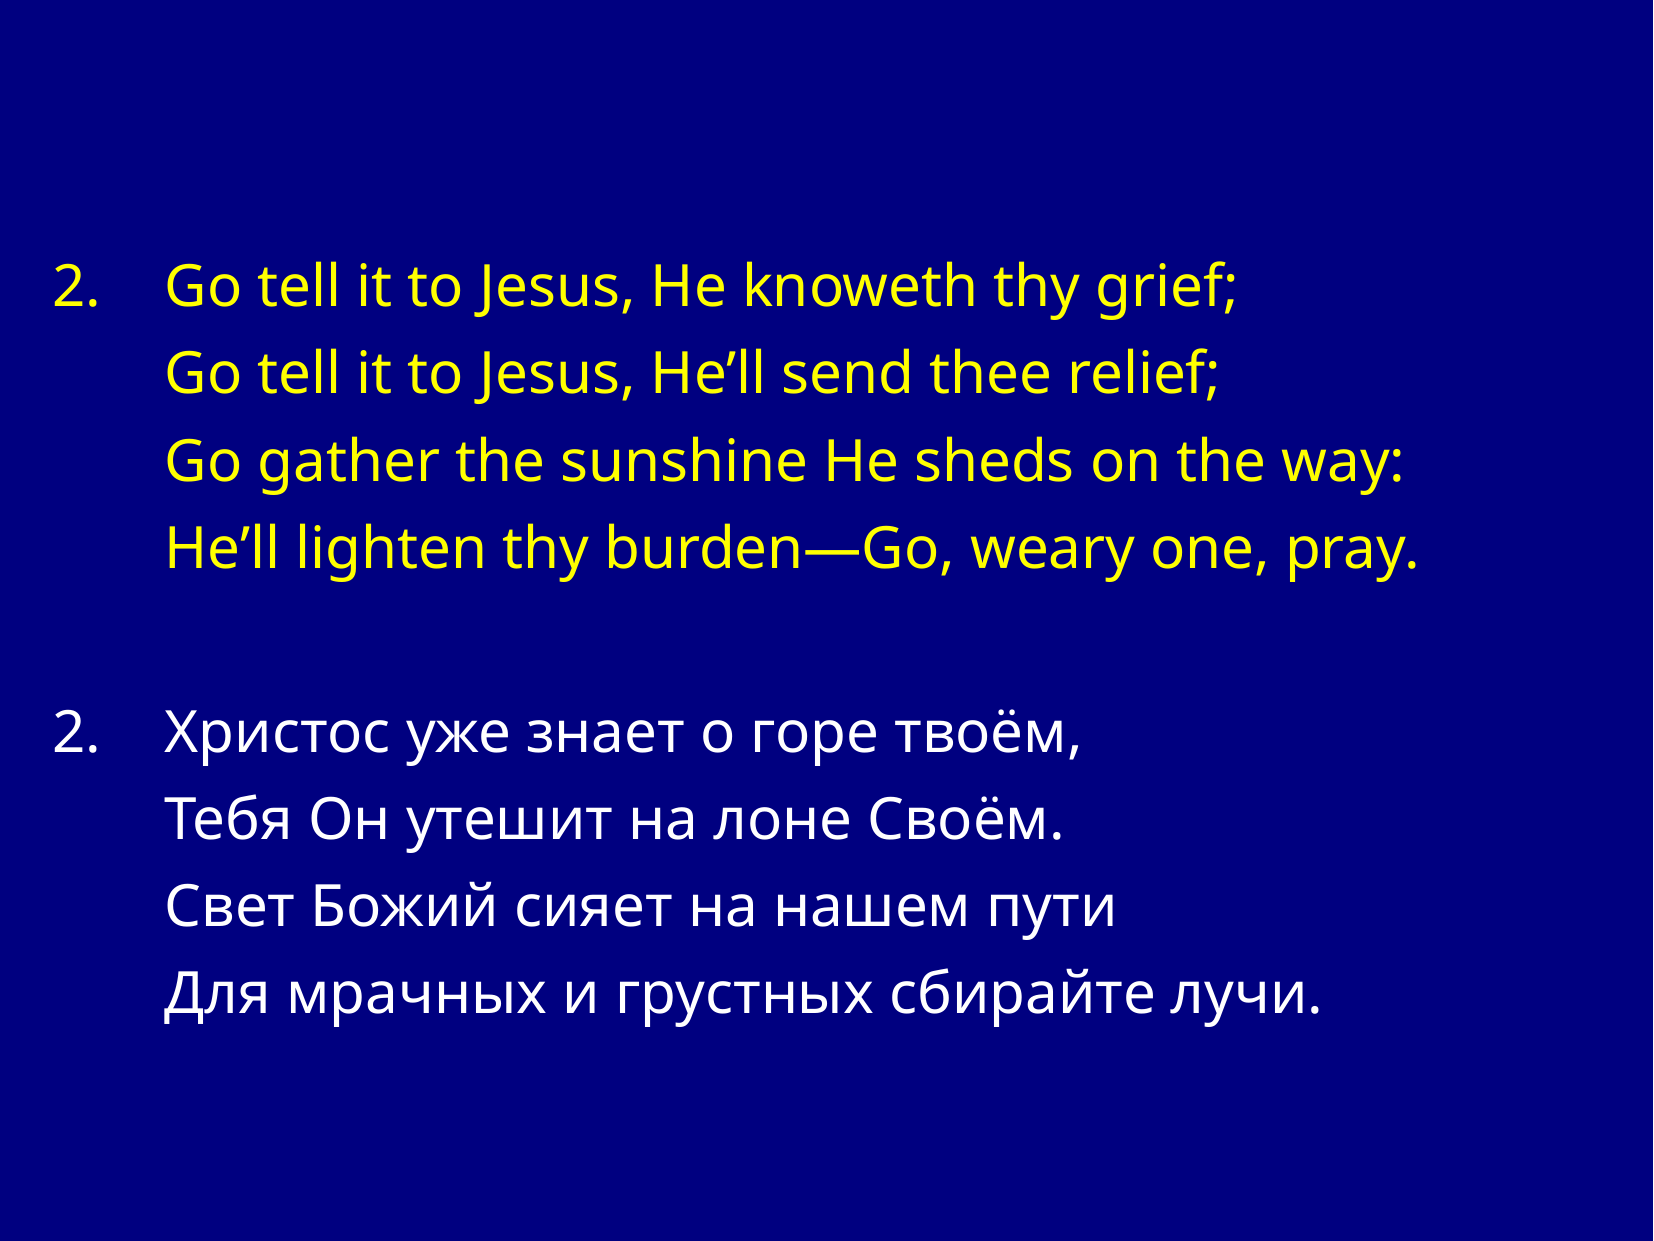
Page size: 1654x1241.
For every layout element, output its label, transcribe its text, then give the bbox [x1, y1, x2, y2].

text_box 2. Go tell it to Jesus, He knoweth thy grief; Go tell it to Jesus, He’ll send thee relief; Go gather the sunshine He sheds on the way: He’ll lighten thy burden—Go, weary one, pray. [37, 150, 1653, 638]
text_box 2. Христос уже знает о горе твоём, Тебя Он утешит на лоне Своём. Свет Божий сияет на нашем пути Для мрачных и грустных сбирайте лучи. [37, 675, 1576, 1163]
